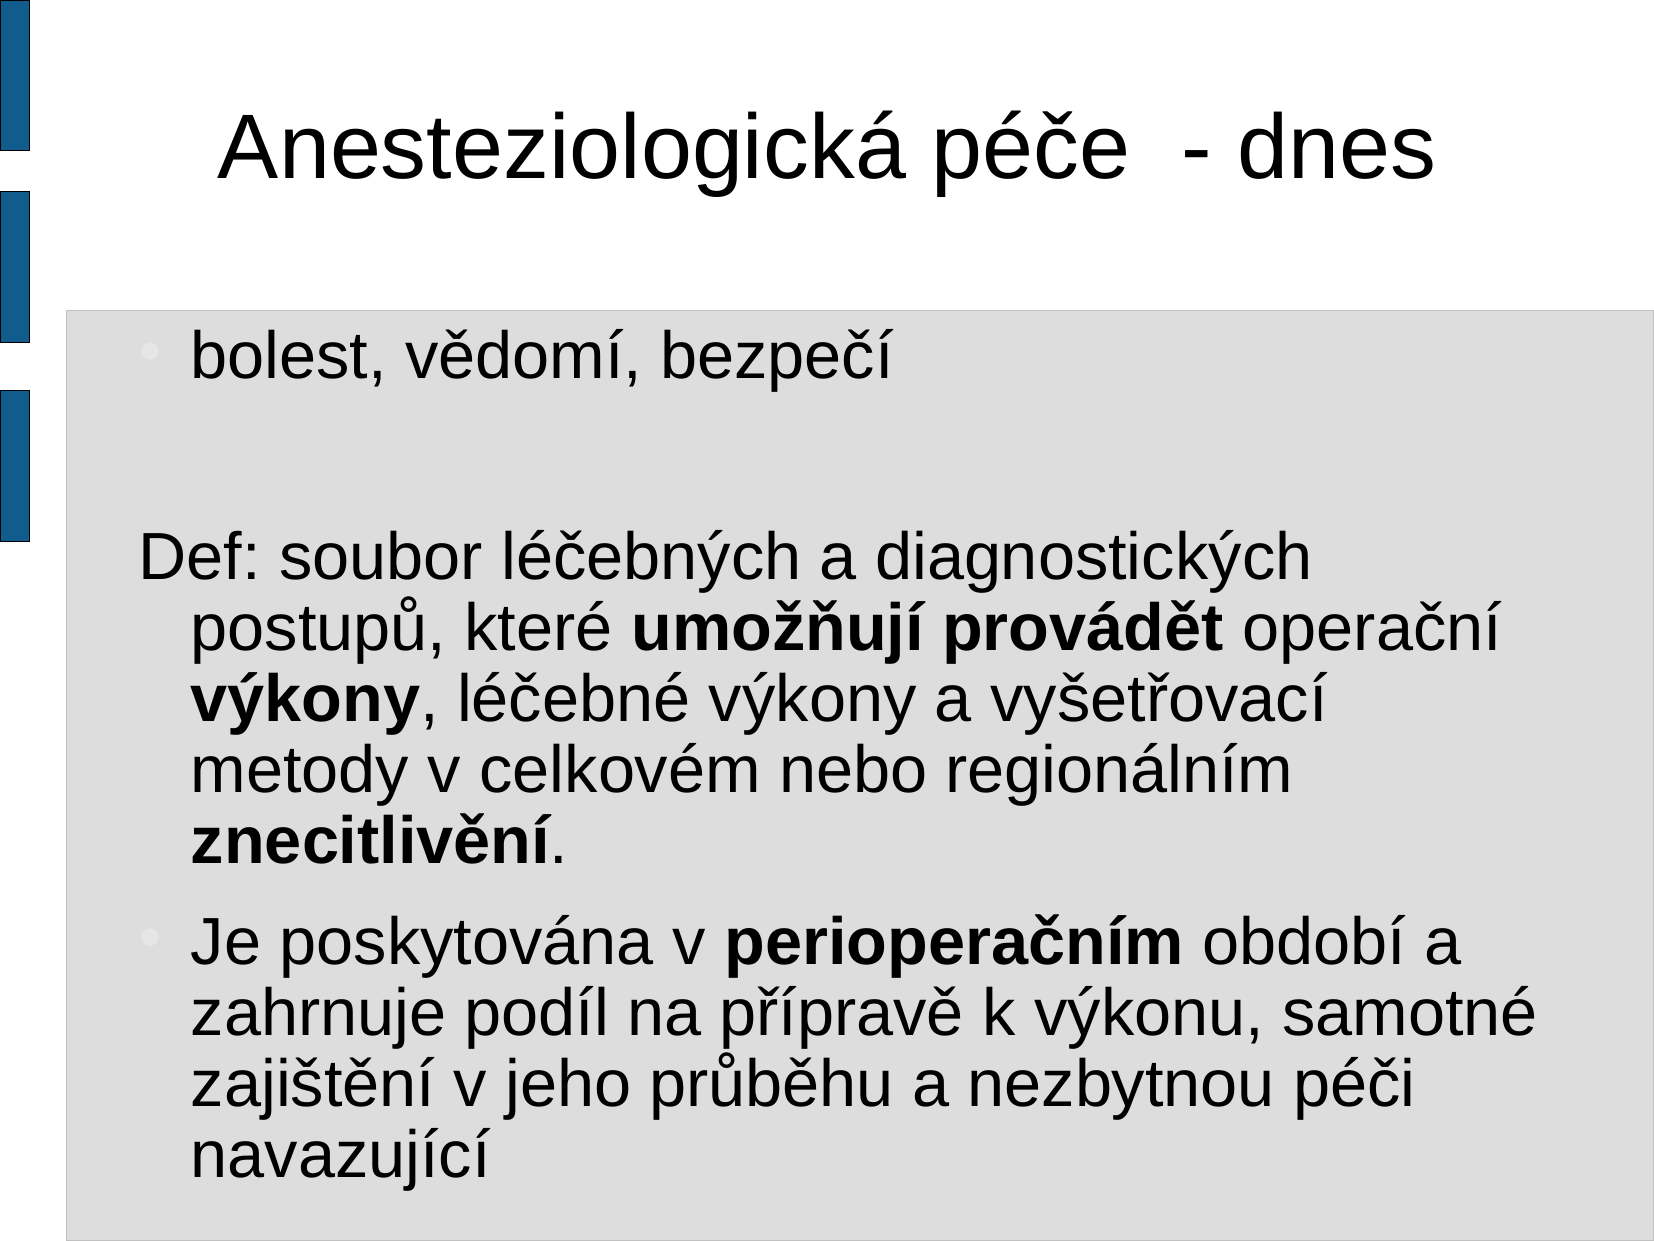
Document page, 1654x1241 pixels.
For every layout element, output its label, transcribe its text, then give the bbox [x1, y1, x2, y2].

list bolest, vědomí, bezpečí Def: soubor léčebných a diagnostických postupů, které umožňují provádět operační výkony, léčebné výkony a vyšetřovací metody v celkovém nebo regionálním znecitlivění. Je poskytována v perioperačním období a zahrnuje podíl na přípravě k výkonu, samotné zajištění v jeho průběhu a nezbytnou péči navazující [121, 322, 1561, 1241]
title Anesteziologická péče - dnes [121, 46, 1534, 254]
